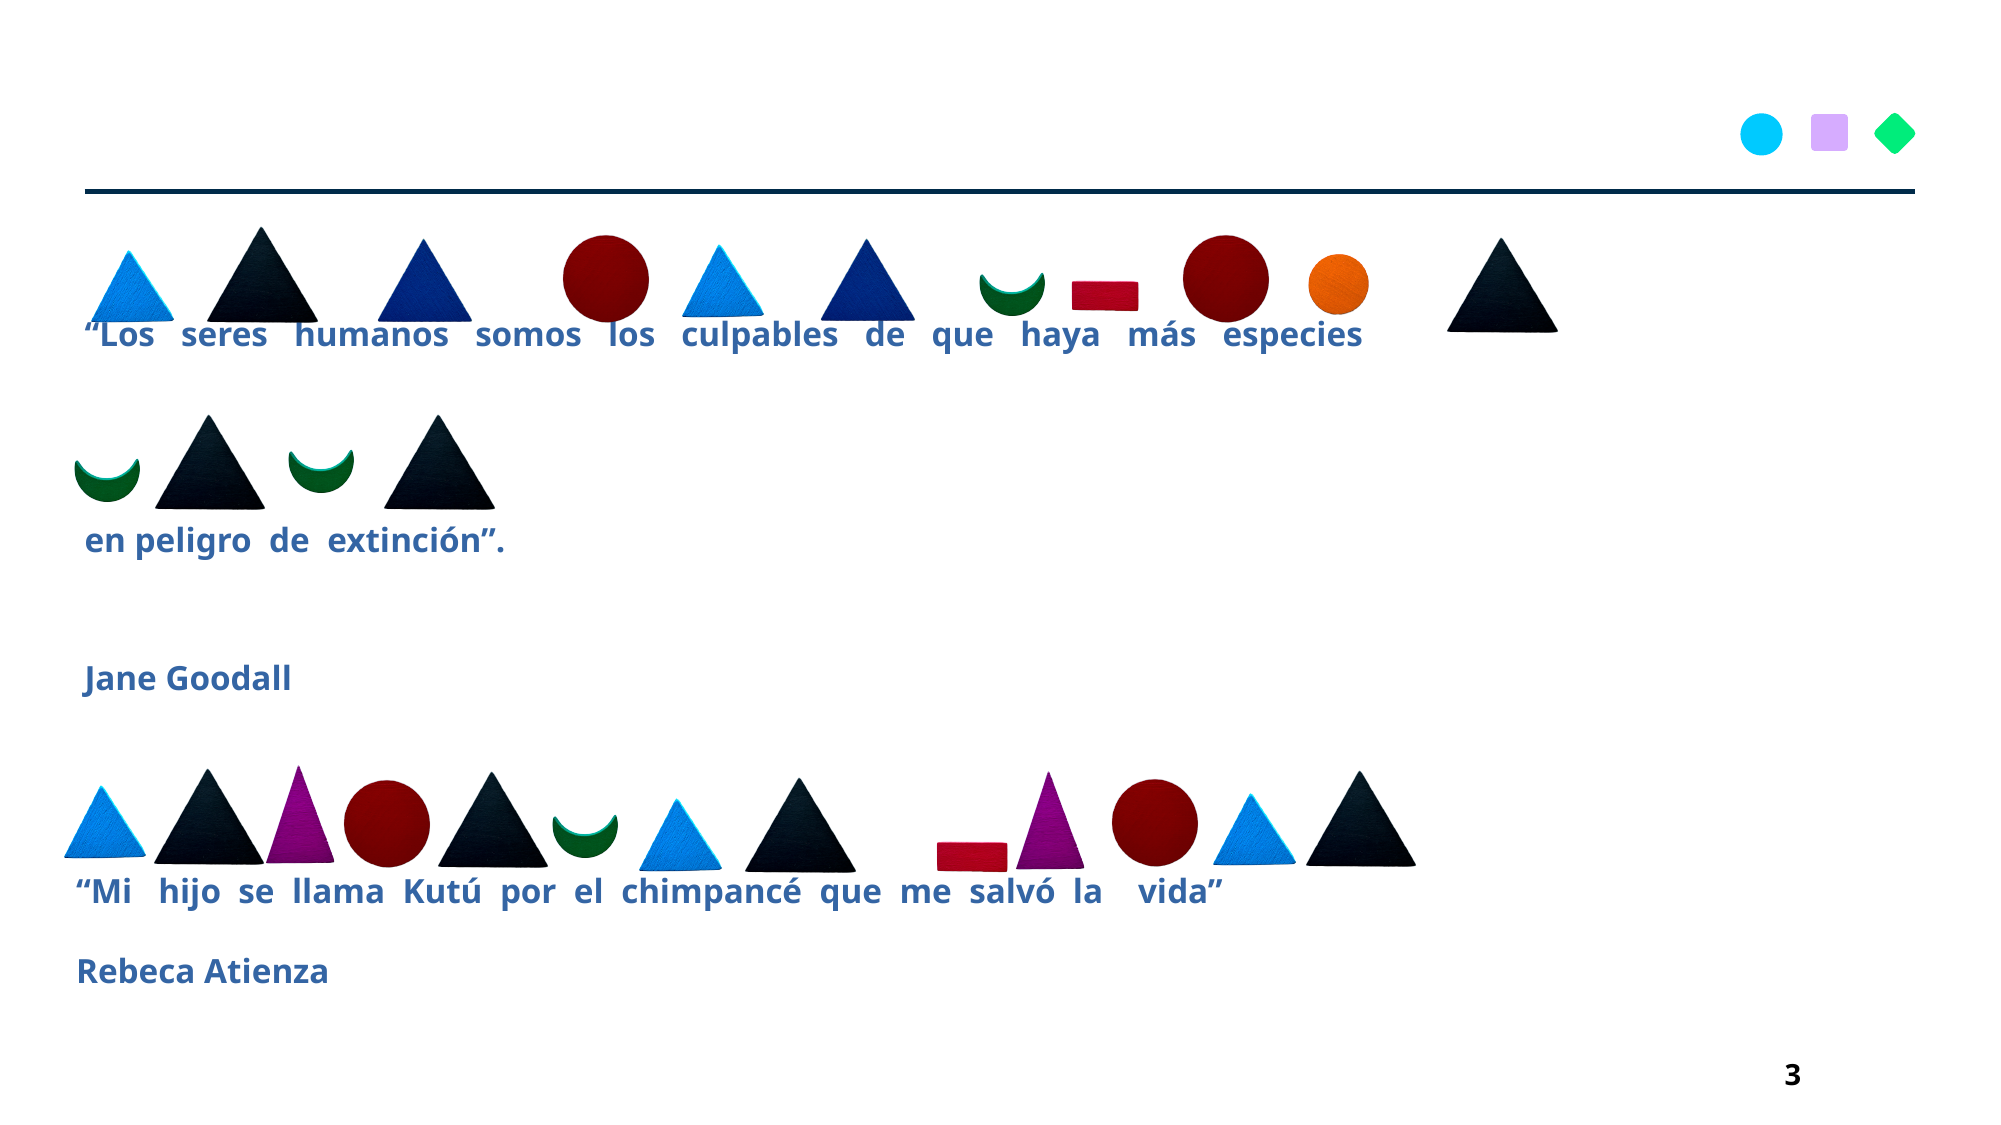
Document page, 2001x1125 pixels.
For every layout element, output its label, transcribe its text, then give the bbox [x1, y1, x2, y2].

picture [1446, 236, 1559, 334]
picture [820, 236, 916, 323]
picture [1181, 234, 1270, 324]
picture [1110, 778, 1199, 868]
picture [377, 236, 473, 324]
picture [283, 442, 373, 502]
picture [927, 760, 1093, 886]
picture [1210, 785, 1300, 874]
picture [69, 413, 266, 512]
picture [61, 777, 150, 866]
picture [679, 236, 768, 325]
picture [88, 242, 178, 330]
picture [744, 776, 857, 875]
picture [974, 265, 1146, 325]
picture [153, 754, 431, 874]
picture [1299, 236, 1388, 325]
picture [561, 234, 650, 324]
picture [206, 225, 319, 324]
text_box “Los seres humanos somos los culpables de que haya más especies en peligro de extinción”. Jane Goodall [69, 323, 1634, 688]
text_box “Mi hijo se llama Kutú por el chimpancé que me salvó la vida” Rebeca Atienza [61, 867, 1477, 995]
picture [437, 770, 726, 879]
picture [383, 413, 496, 512]
picture [1305, 769, 1417, 868]
